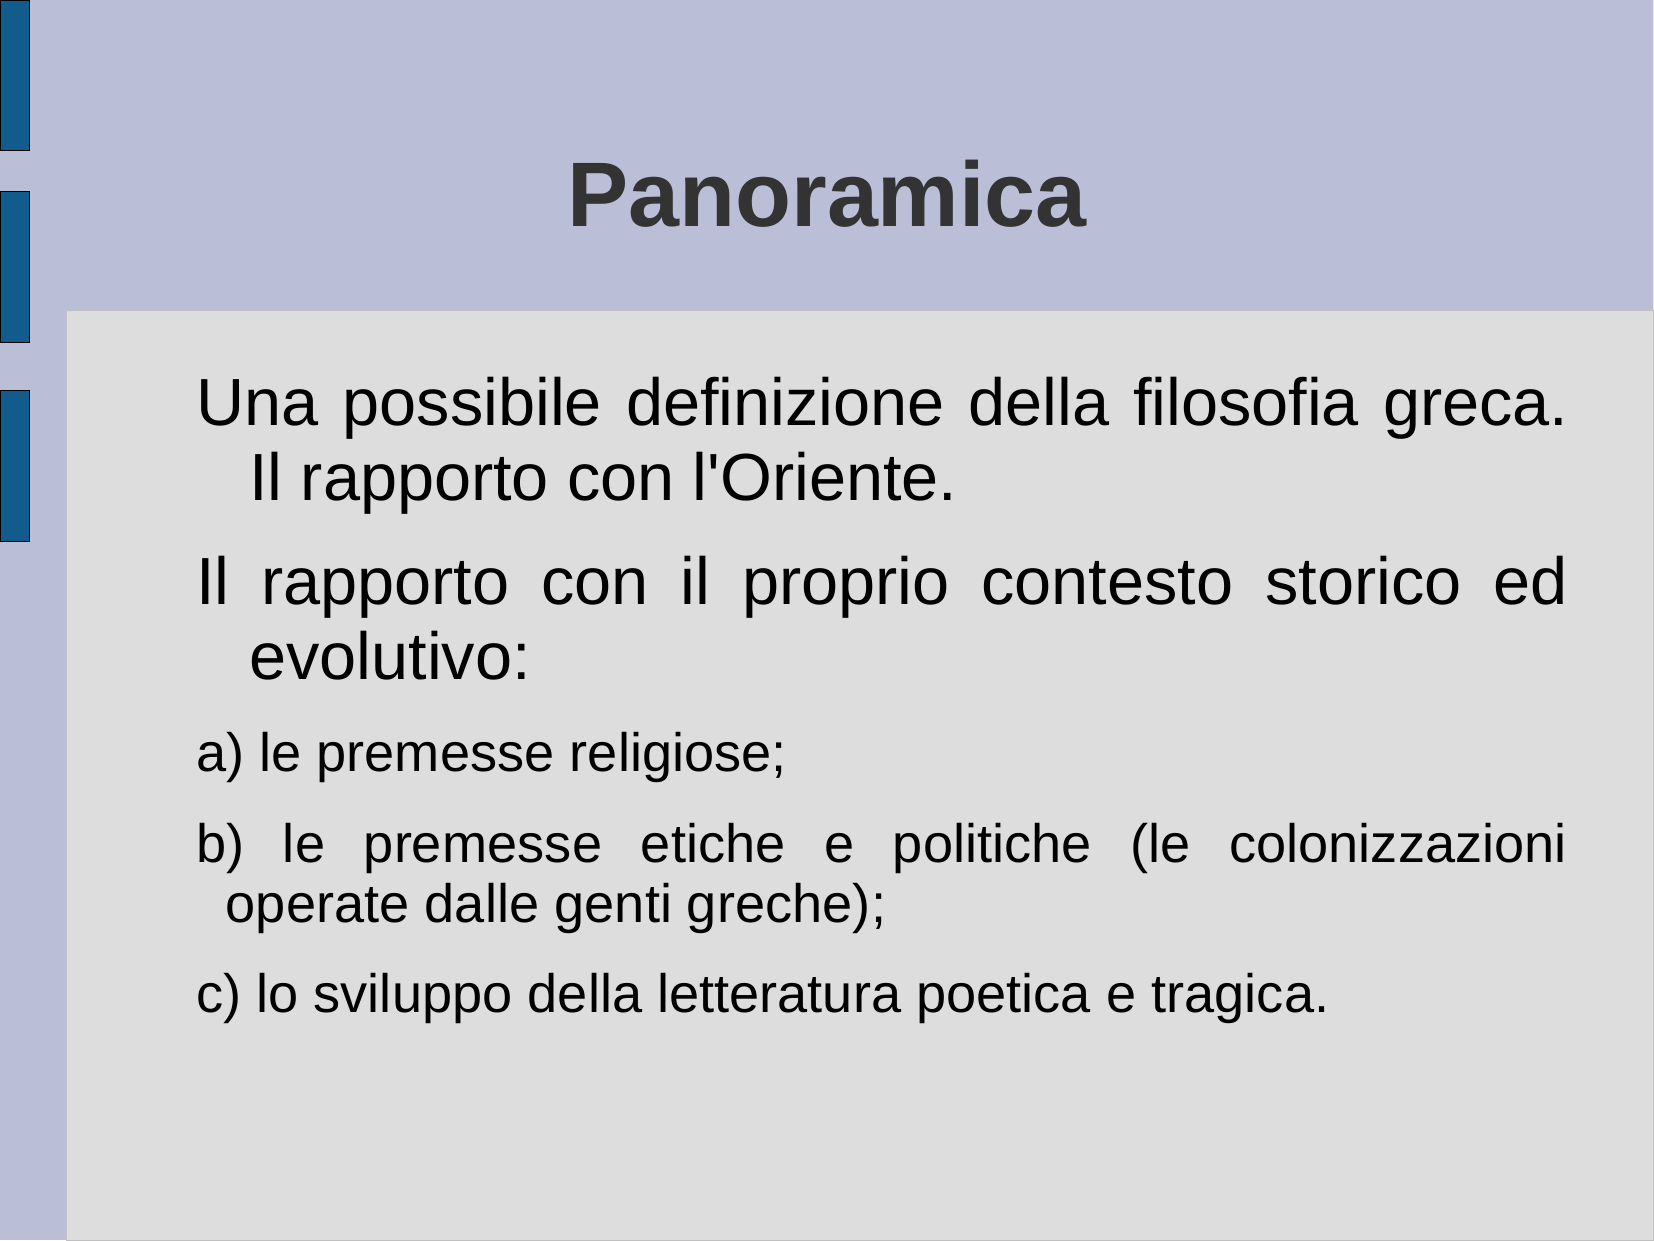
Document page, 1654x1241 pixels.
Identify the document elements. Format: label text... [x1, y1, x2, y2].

list Una possibile definizione della filosofia greca. Il rapporto con l'Oriente. Il rapporto con il proprio contesto storico ed evolutivo: a) le premesse religiose; b) le premesse etiche e politiche (le colonizzazioni operate dalle genti greche); c) lo sviluppo della letteratura poetica e tragica. [178, 364, 1570, 1147]
title Panoramica [121, 91, 1534, 299]
